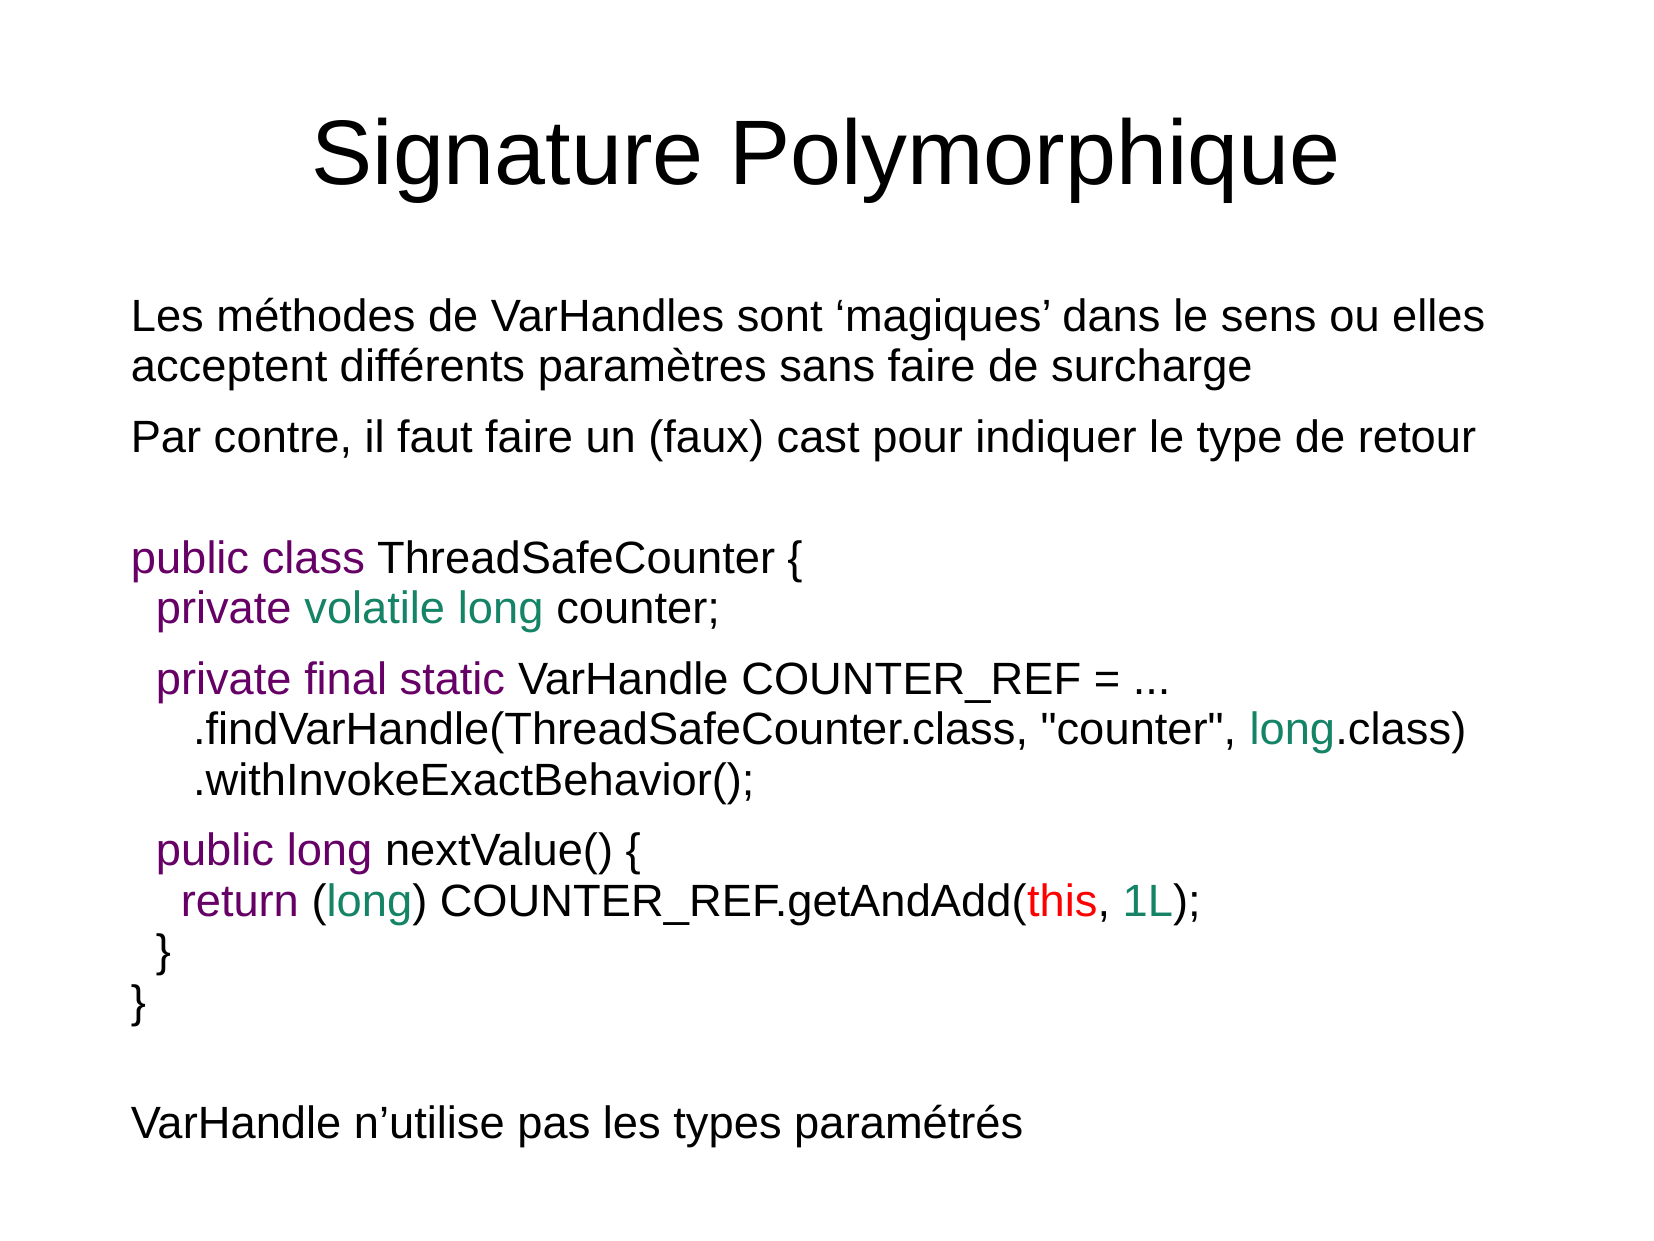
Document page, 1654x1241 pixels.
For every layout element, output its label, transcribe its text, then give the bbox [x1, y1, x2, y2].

list Les méthodes de VarHandles sont ‘magiques’ dans le sens ou elles acceptent différents paramètres sans faire de surcharge Par contre, il faut faire un (faux) cast pour indiquer le type de retour public class ThreadSafeCounter { private volatile long counter; private final static VarHandle COUNTER_REF = ... .findVarHandle(ThreadSafeCounter.class, "counter", long.class) .withInvokeExactBehavior(); public long nextValue() { return (long) COUNTER_REF.getAndAdd(this, 1L); } } VarHandle n’utilise pas les types paramétrés [82, 290, 1571, 1156]
title Signature Polymorphique [82, 49, 1571, 257]
